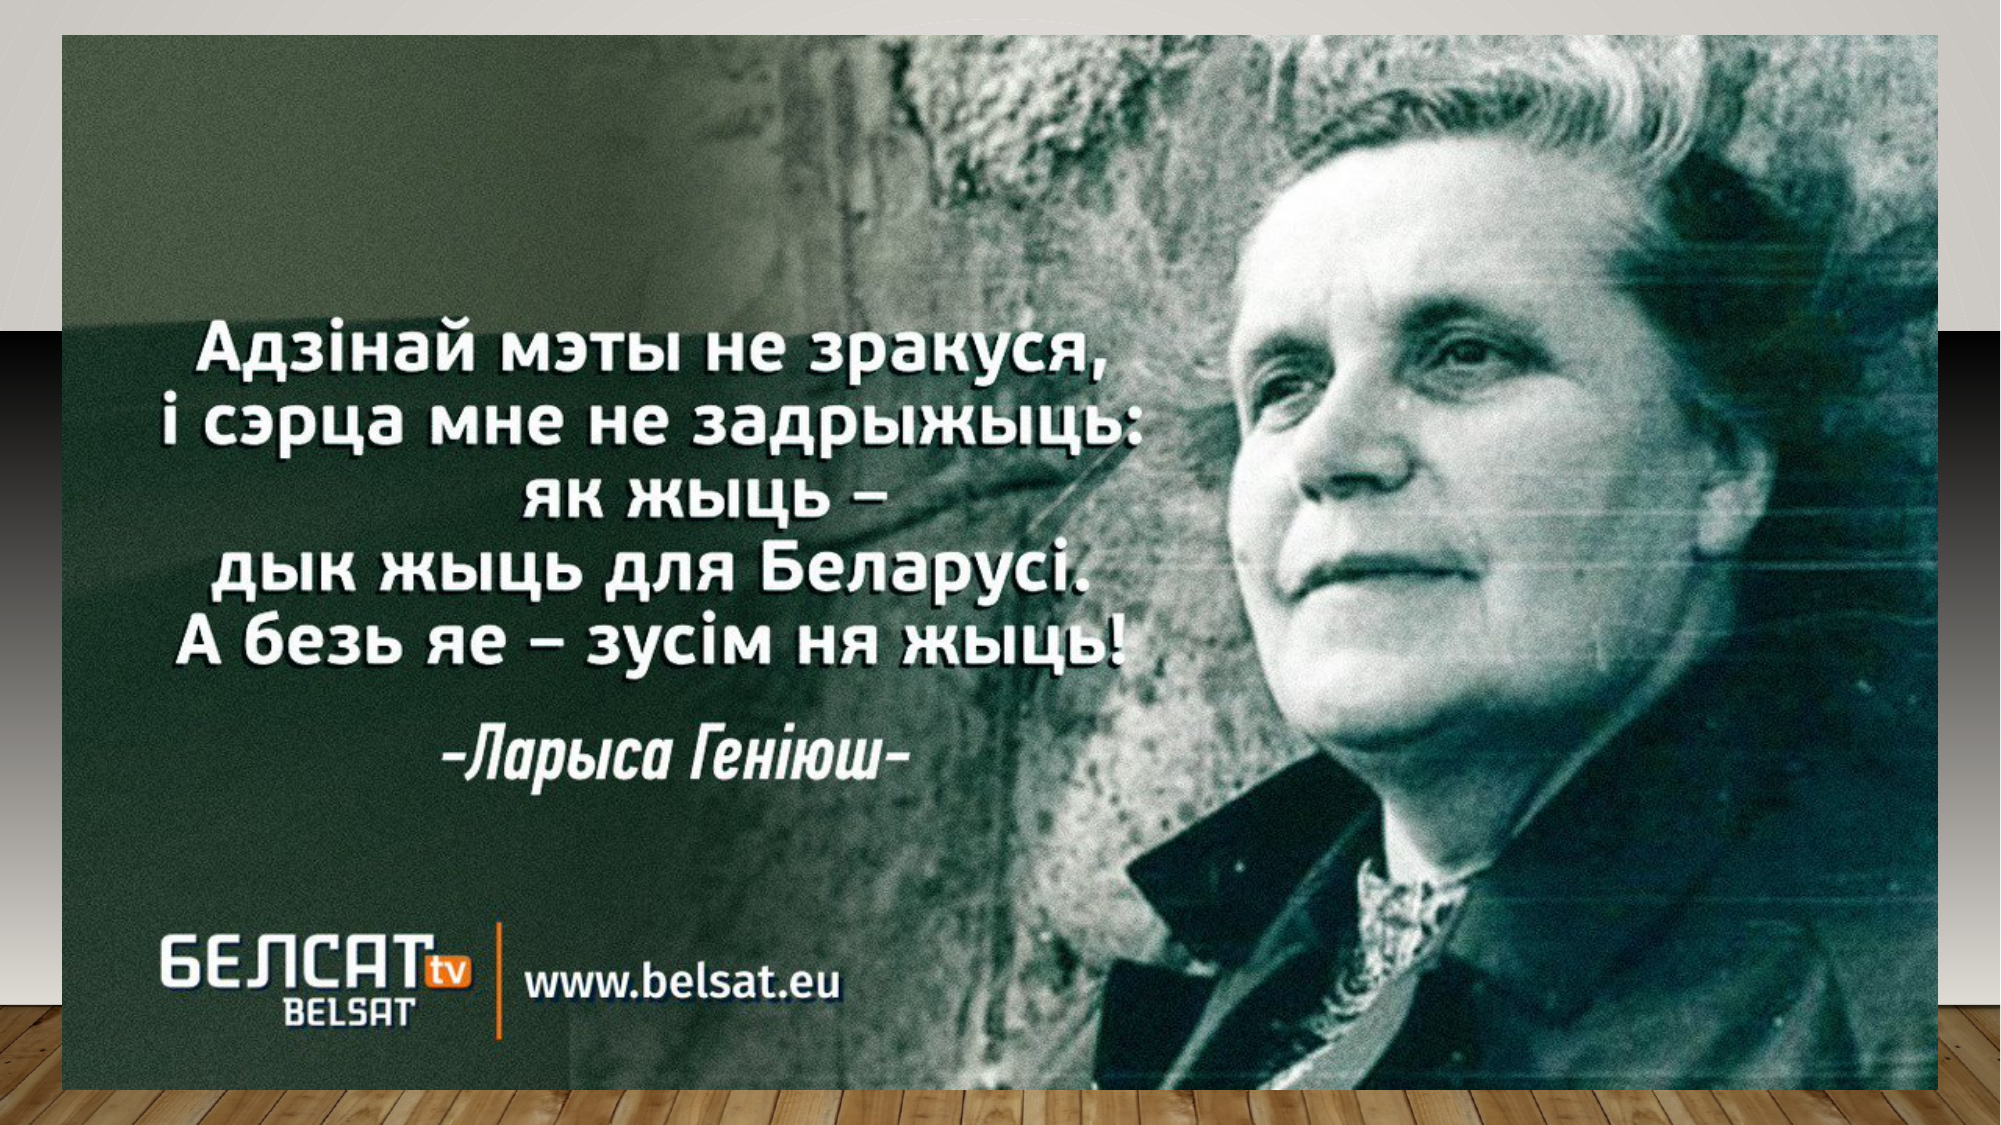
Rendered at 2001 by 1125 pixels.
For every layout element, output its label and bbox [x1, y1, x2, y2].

picture [62, 35, 1938, 1090]
